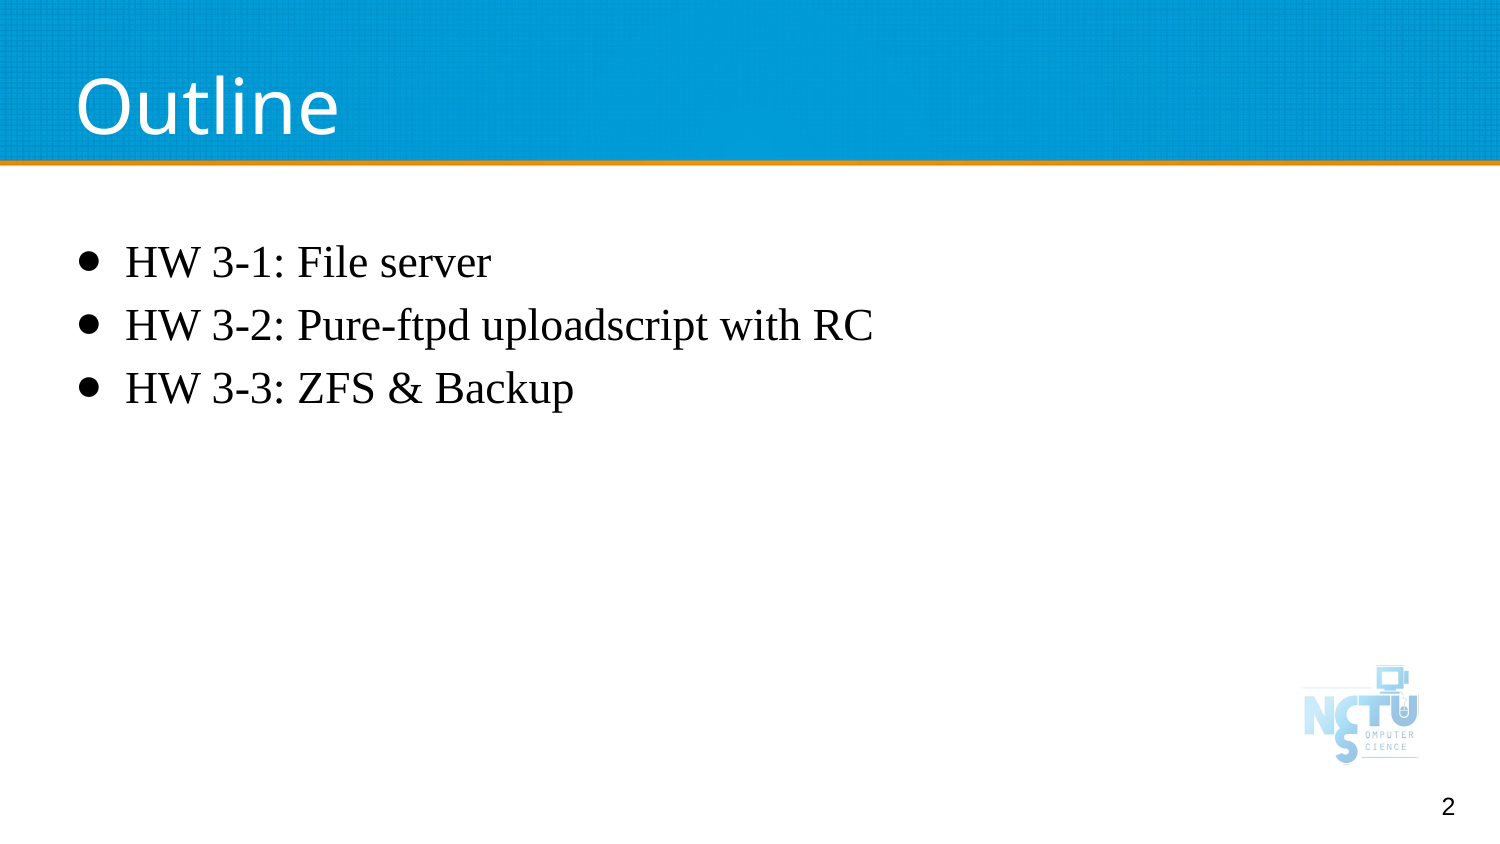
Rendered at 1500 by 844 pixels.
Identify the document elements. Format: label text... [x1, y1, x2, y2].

slide_number <number> [1403, 779, 1494, 844]
picture [0, 160, 1500, 844]
list HW 3-1: File server HW 3-2: Pure-ftpd uploadscript with RC HW 3-3: ZFS & Backup [70, 223, 1425, 780]
title Outline [74, 33, 1425, 175]
